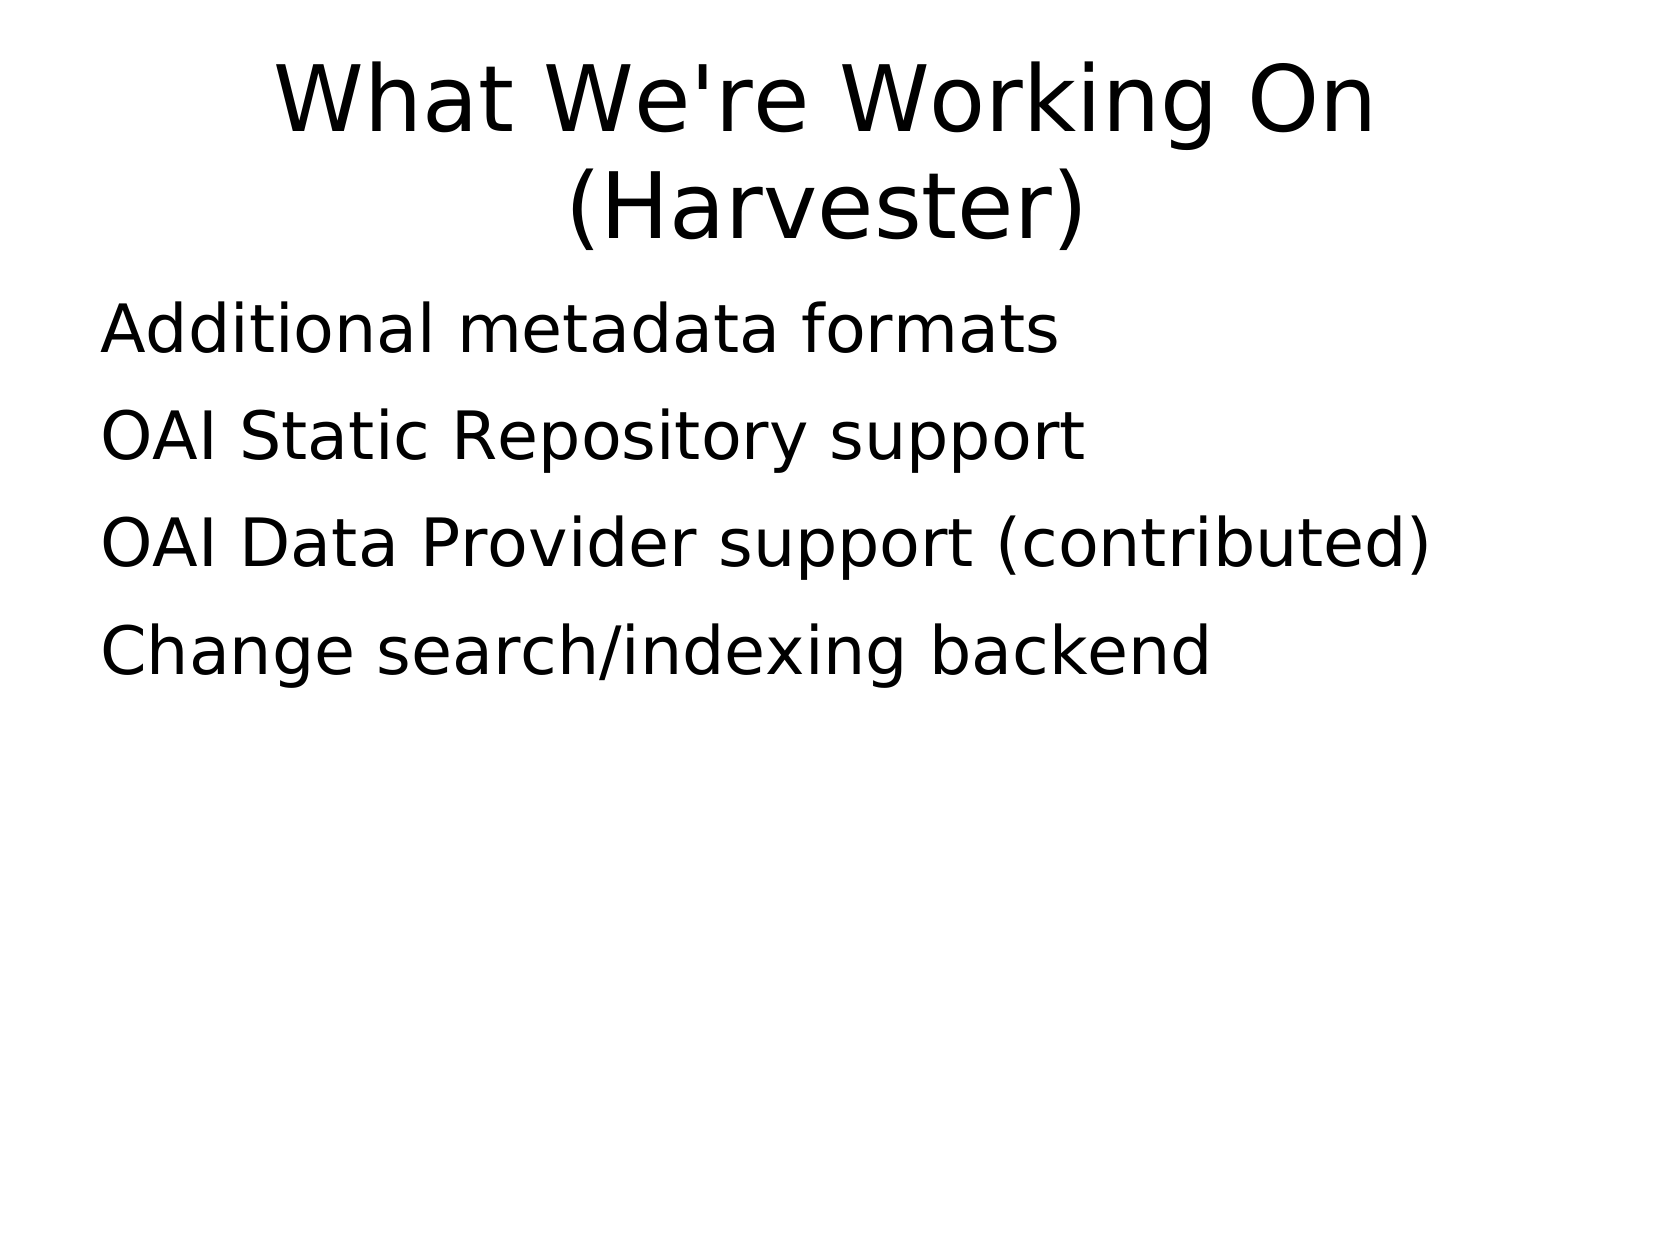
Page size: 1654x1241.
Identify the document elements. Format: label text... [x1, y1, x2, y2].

list Additional metadata formats OAI Static Repository support OAI Data Provider support (contributed) Change search/indexing backend [82, 290, 1571, 1094]
title What We're Working On (Harvester) [82, 45, 1571, 261]
